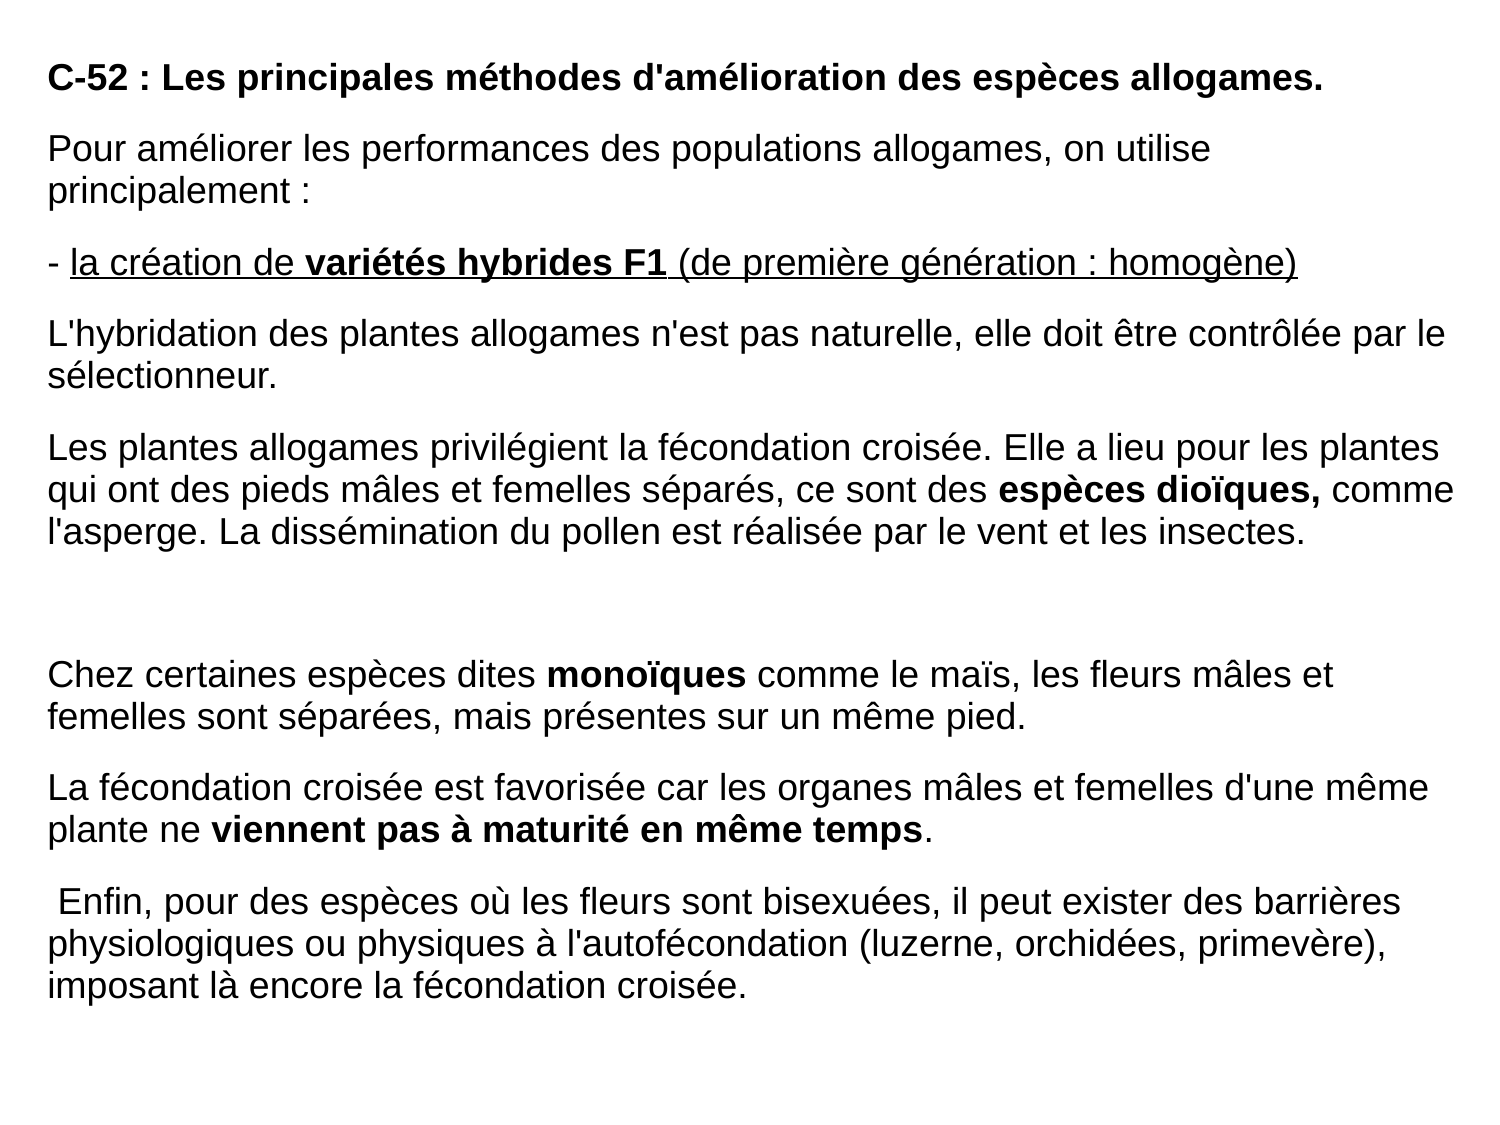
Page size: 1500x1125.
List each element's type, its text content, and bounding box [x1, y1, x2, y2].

list C-52 : Les principales méthodes d'amélioration des espèces allogames. Pour améliorer les performances des populations allogames, on utilise principalement : - la création de variétés hybrides F1 (de première génération : homogène) L'hybridation des plantes allogames n'est pas naturelle, elle doit être contrôlée par le sélectionneur. Les plantes allogames privilégient la fécondation croisée. Elle a lieu pour les plantes qui ont des pieds mâles et femelles séparés, ce sont des espèces dioïques, comme l'asperge. La dissémination du pollen est réalisée par le vent et les insectes. Chez certaines espèces dites monoïques comme le maïs, les fleurs mâles et femelles sont séparées, mais présentes sur un même pied. La fécondation croisée est favorisée car les organes mâles et femelles d'une même plante ne viennent pas à maturité en même temps. Enfin, pour des espèces où les fleurs sont bisexuées, il peut exister des barrières physiologiques ou physiques à l'autofécondation (luzerne, orchidées, primevère), imposant là encore la fécondation croisée. [47, 56, 1477, 1063]
